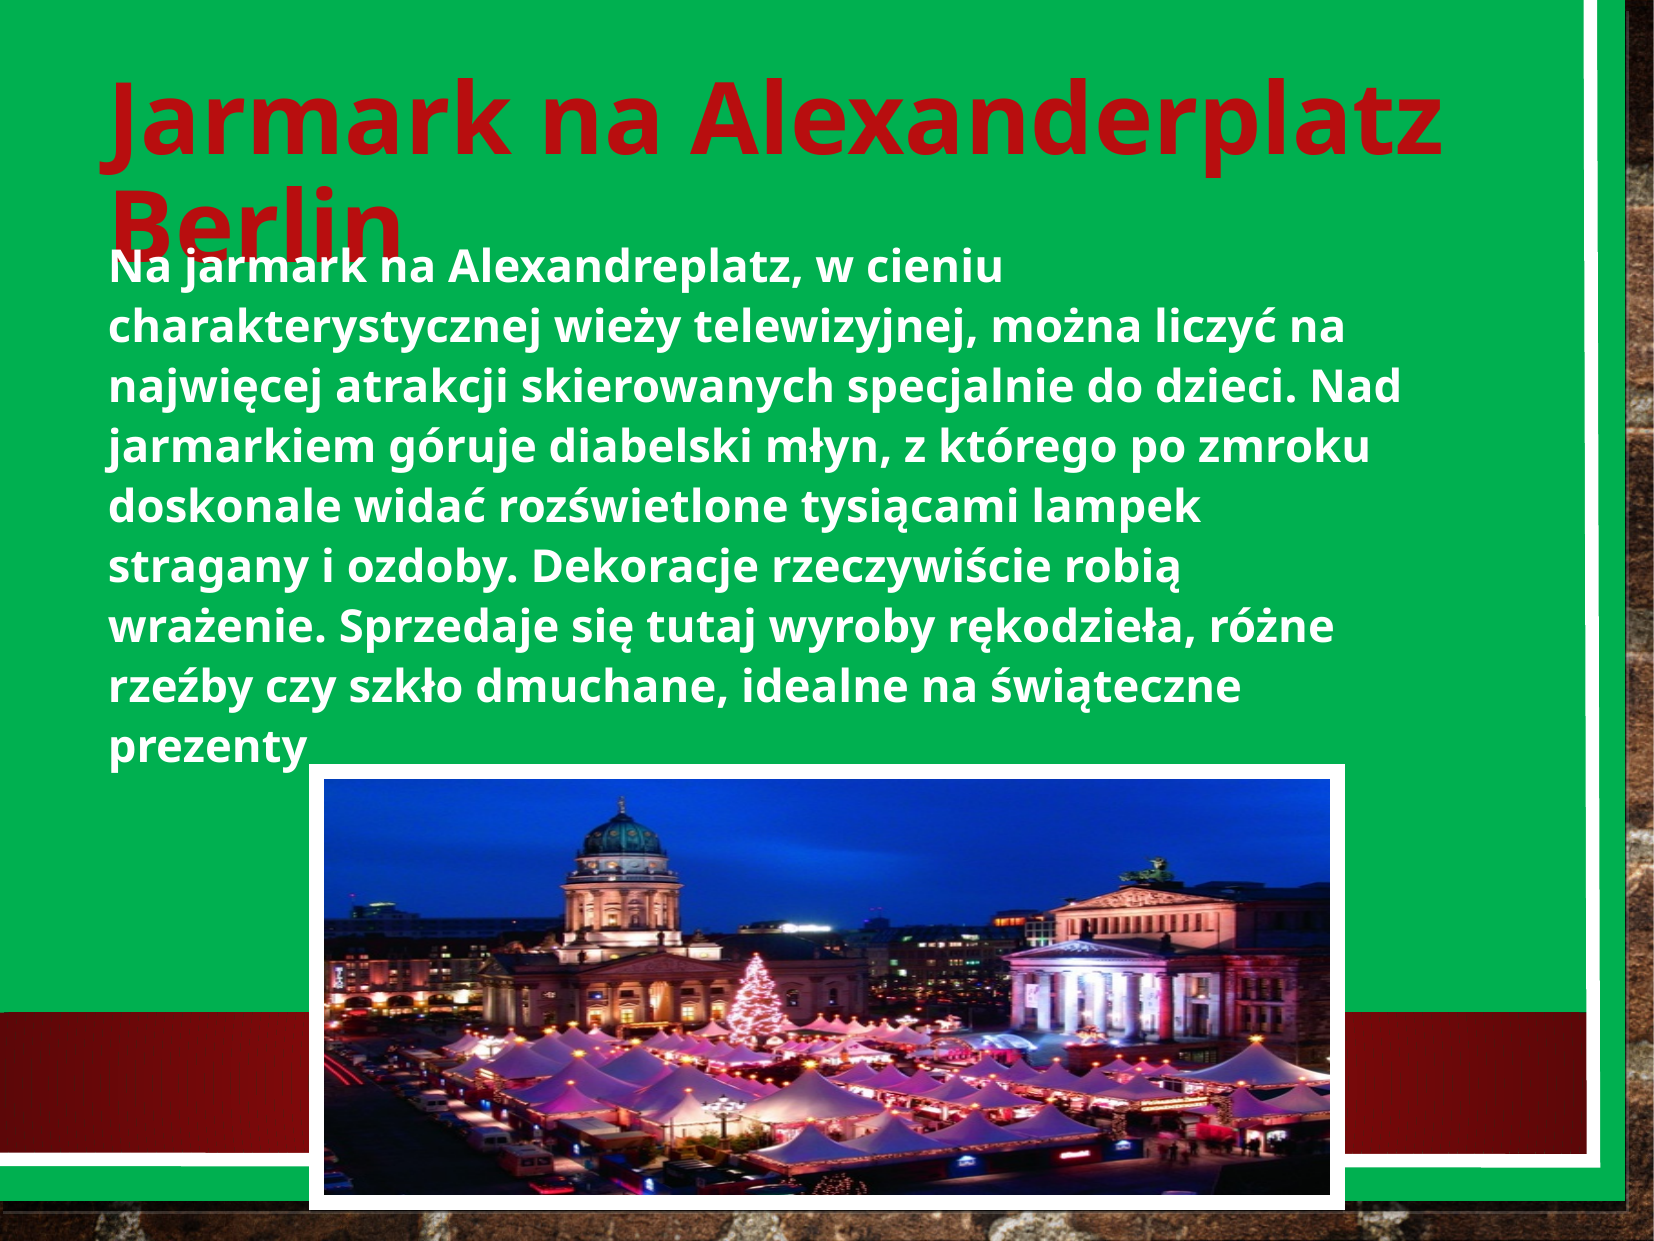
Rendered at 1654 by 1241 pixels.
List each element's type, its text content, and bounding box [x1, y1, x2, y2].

title Jarmark na Alexanderplatz Berlin [93, 61, 1504, 246]
picture [323, 778, 1331, 1196]
list Na jarmark na Alexandreplatz, w cieniu charakterystycznej wieży telewizyjnej, można liczyć na najwięcej atrakcji skierowanych specjalnie do dzieci. Nad jarmarkiem góruje diabelski młyn, z którego po zmroku doskonale widać rozświetlone tysiącami lampek stragany i ozdoby. Dekoracje rzeczywiście robią wrażenie. Sprzedaje się tutaj wyroby rękodzieła, różne rzeźby czy szkło dmuchane, idealne na świąteczne prezenty [93, 223, 1422, 779]
